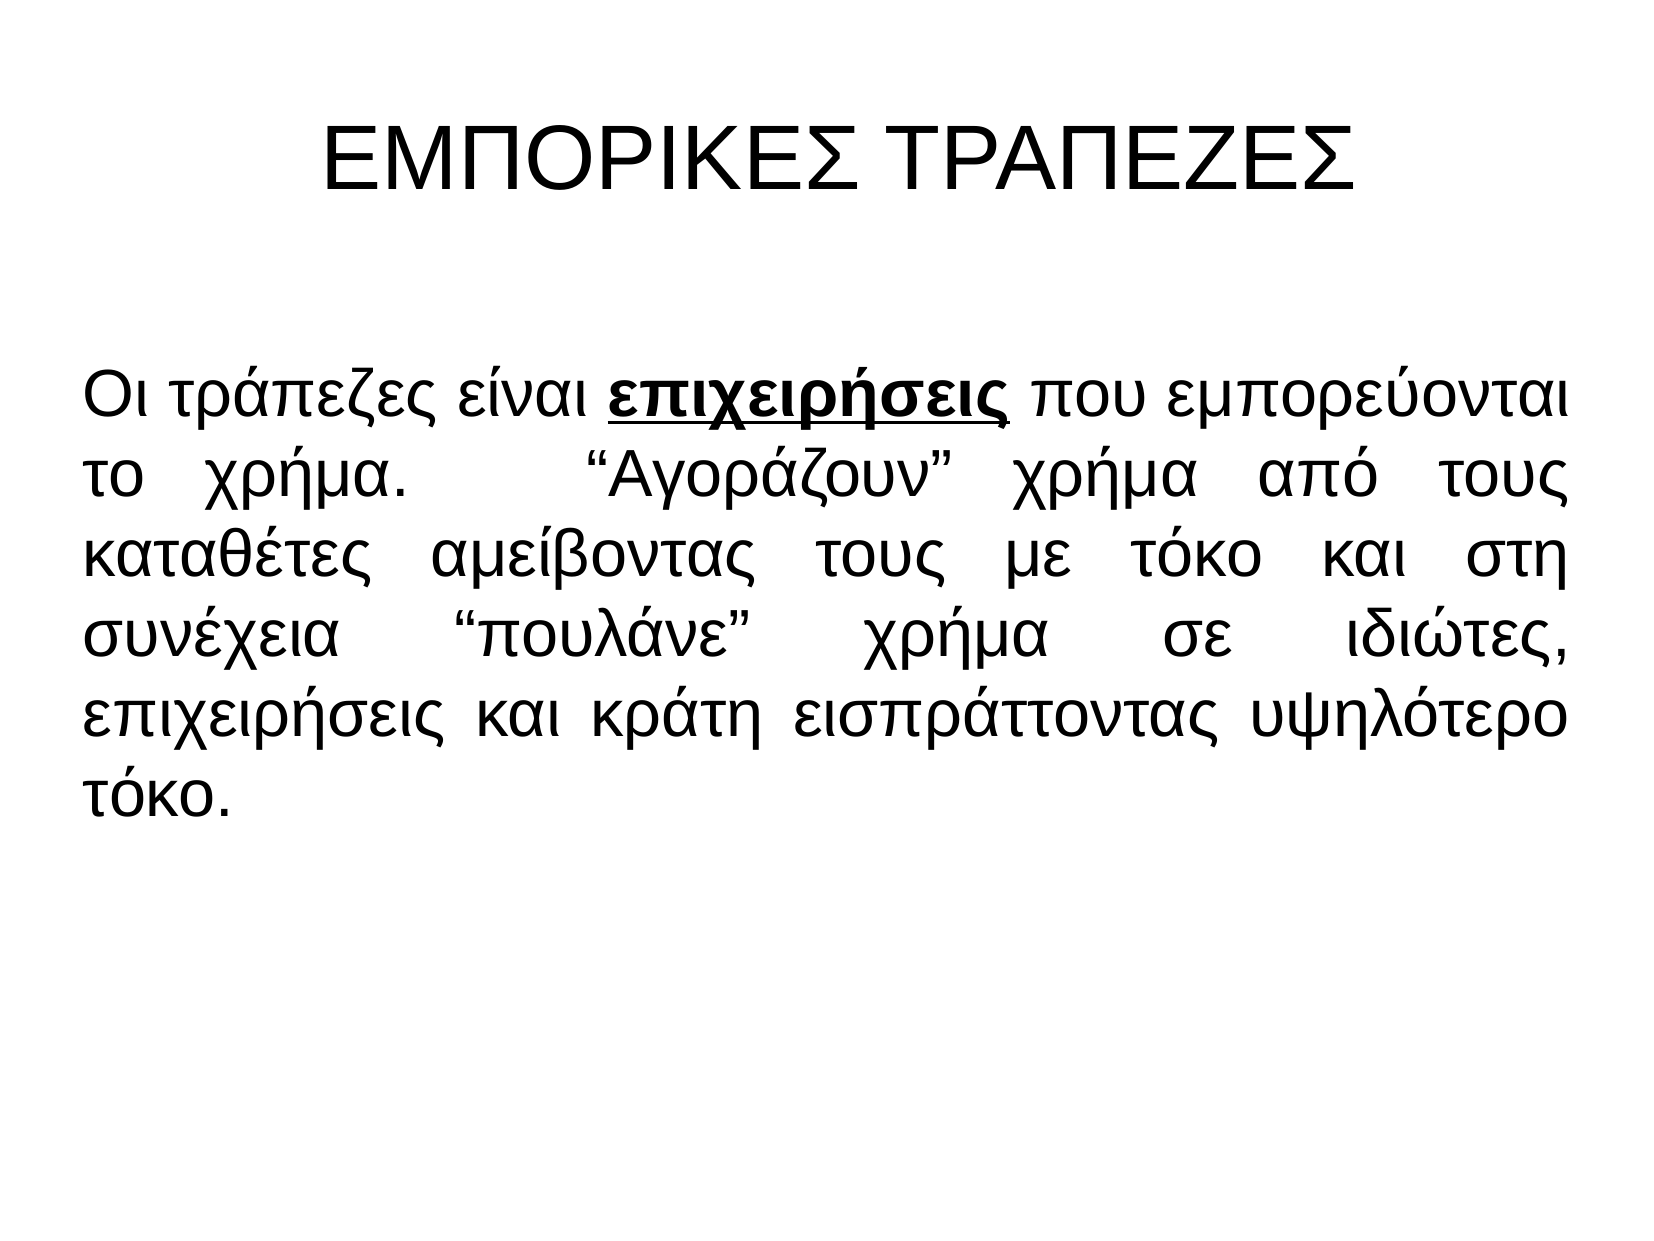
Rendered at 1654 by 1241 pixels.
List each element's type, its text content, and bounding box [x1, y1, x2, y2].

title ΕΜΠΟΡΙΚΕΣ ΤΡΑΠΕΖΕΣ [82, 56, 1571, 250]
subtitle Οι τράπεζες είναι επιχειρήσεις που εμπορεύονται το χρήμα. “Αγοράζουν” χρήμα από τους καταθέτες αμείβοντας τους με τόκο και στη συνέχεια “πουλάνε” χρήμα σε ιδιώτες, επιχειρήσεις και κράτη εισπράττοντας υψηλότερο τόκο. [82, 346, 1571, 1053]
